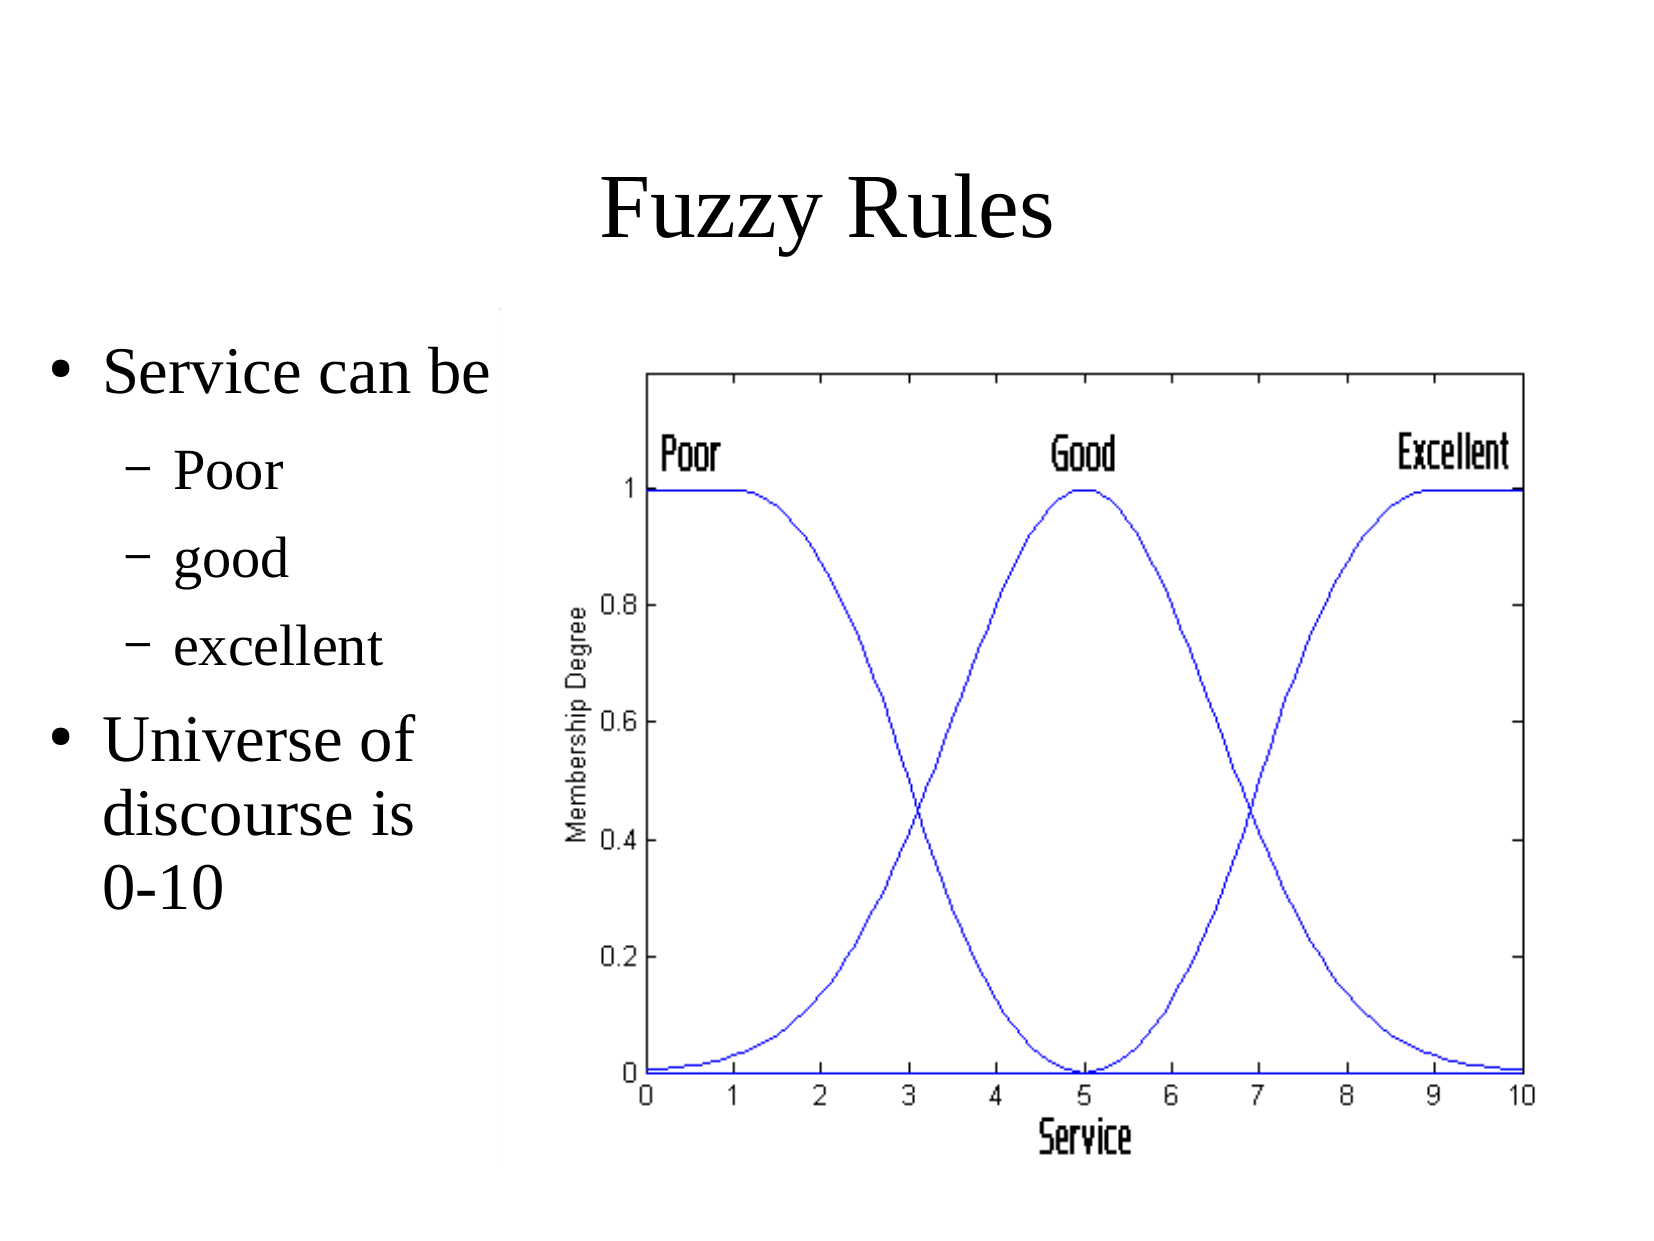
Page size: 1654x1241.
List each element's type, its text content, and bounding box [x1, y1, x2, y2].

title Fuzzy Rules [121, 102, 1534, 311]
list Service can be Poor good excellent Universe of discourse is 0-10 [31, 333, 499, 1116]
chart [499, 308, 1630, 1167]
